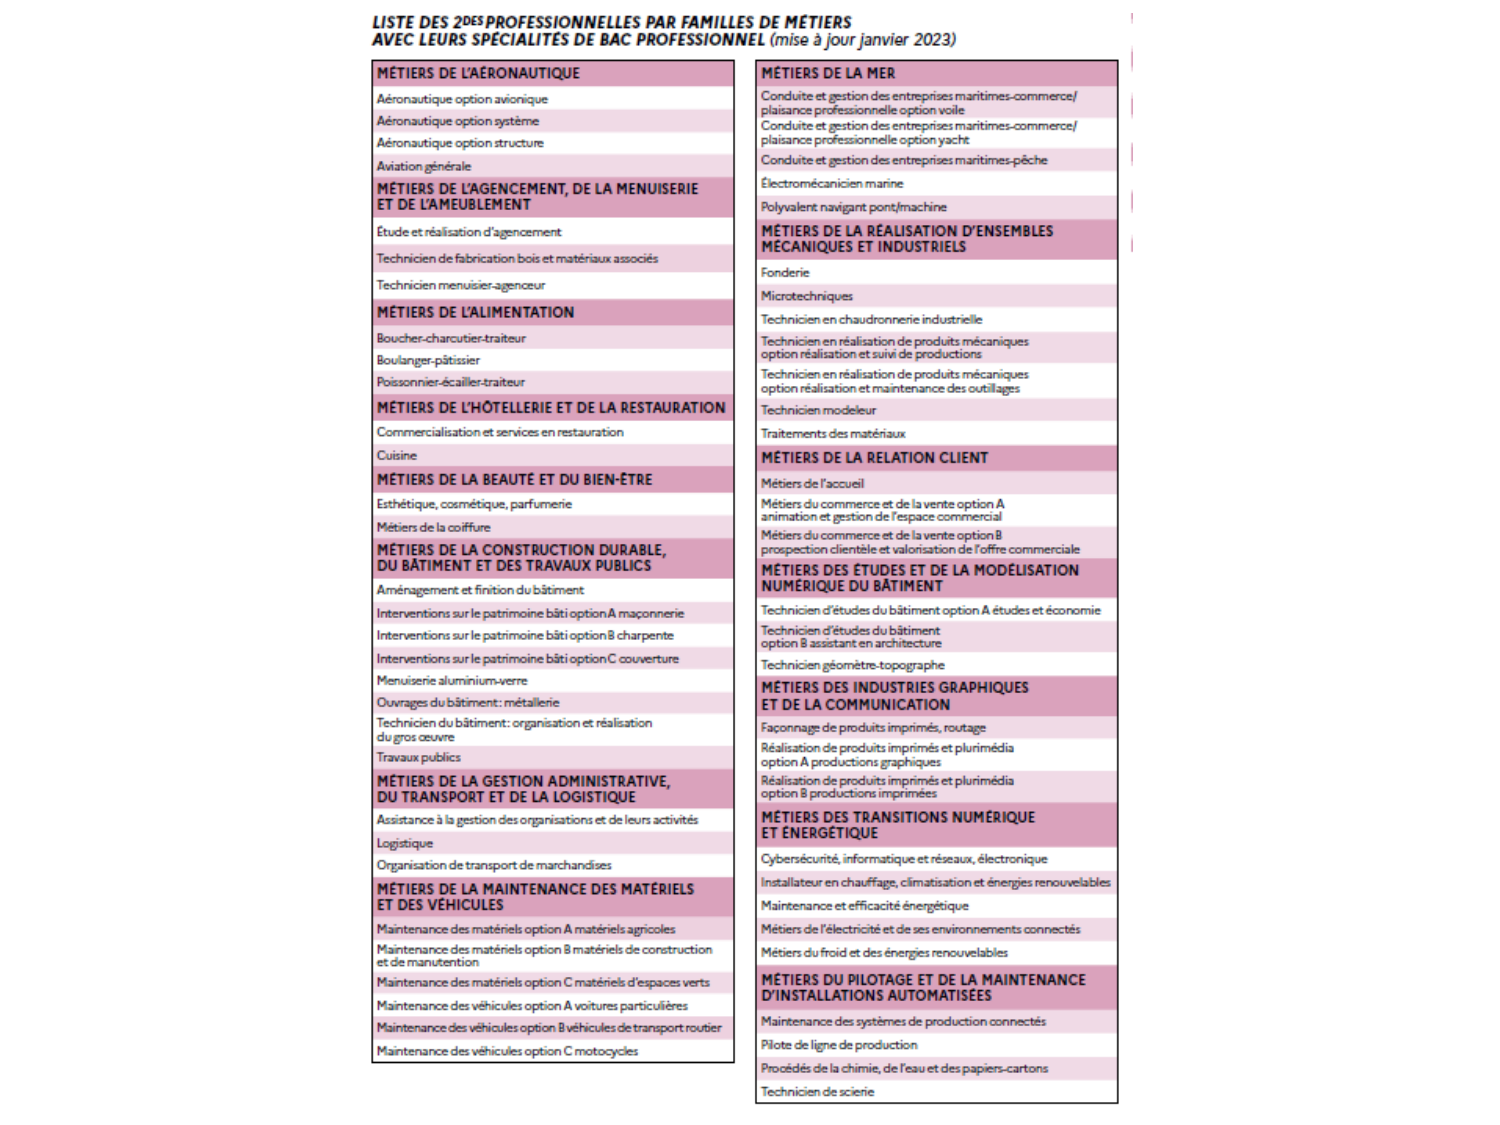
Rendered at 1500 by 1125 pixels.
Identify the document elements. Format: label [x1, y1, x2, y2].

picture [367, 13, 1133, 1112]
